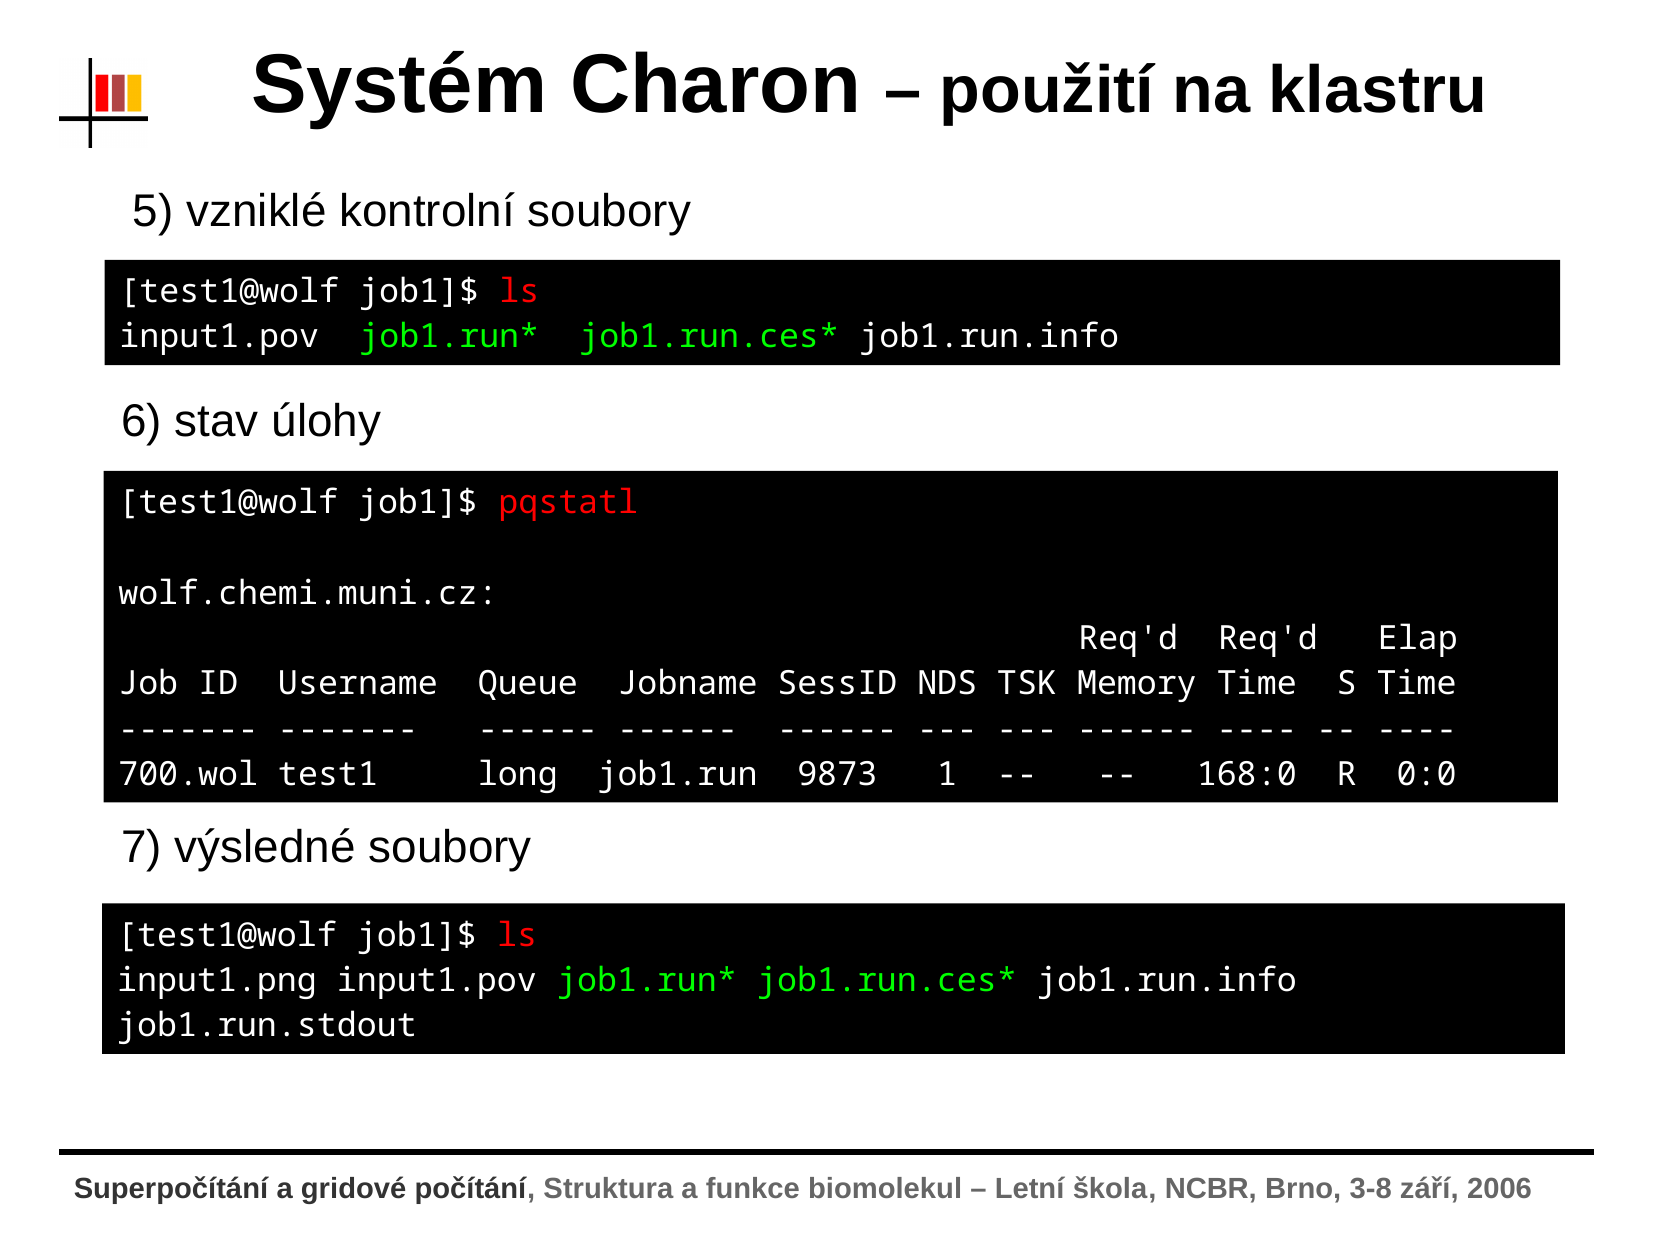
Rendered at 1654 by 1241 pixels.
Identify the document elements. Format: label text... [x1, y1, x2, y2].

text_box 5) vzniklé kontrolní soubory [118, 177, 1595, 260]
text_box [test1@wolf job1]$ pqstatl wolf.chemi.muni.cz: Req'd Req'd Elap Job ID Username Queue Jobname SessID NDS TSK Memory Time S Time ------- ------- ------ ------ ------ --- --- ------ ---- -- ---- 700.wol test1 long job1.run 9873 1 -- -- 168:0 R 0:0 [103, 470, 1558, 803]
text_box [test1@wolf job1]$ ls input1.pov job1.run* job1.run.ces* job1.run.info [104, 259, 1561, 366]
text_box 7) výsledné soubory [106, 813, 1583, 897]
text_box Systém Charon – použití na klastru [236, 29, 1595, 171]
text_box Superpočítání a gridové počítání, Struktura a funkce biomolekul – Letní škola, NCBR, Brno, 3-8 září, 2006 [59, 1151, 1558, 1214]
picture [59, 58, 148, 148]
text_box 6) stav úlohy [106, 387, 1583, 470]
text_box [test1@wolf job1]$ ls input1.png input1.pov job1.run* job1.run.ces* job1.run.info job1.run.stdout [102, 903, 1565, 1032]
